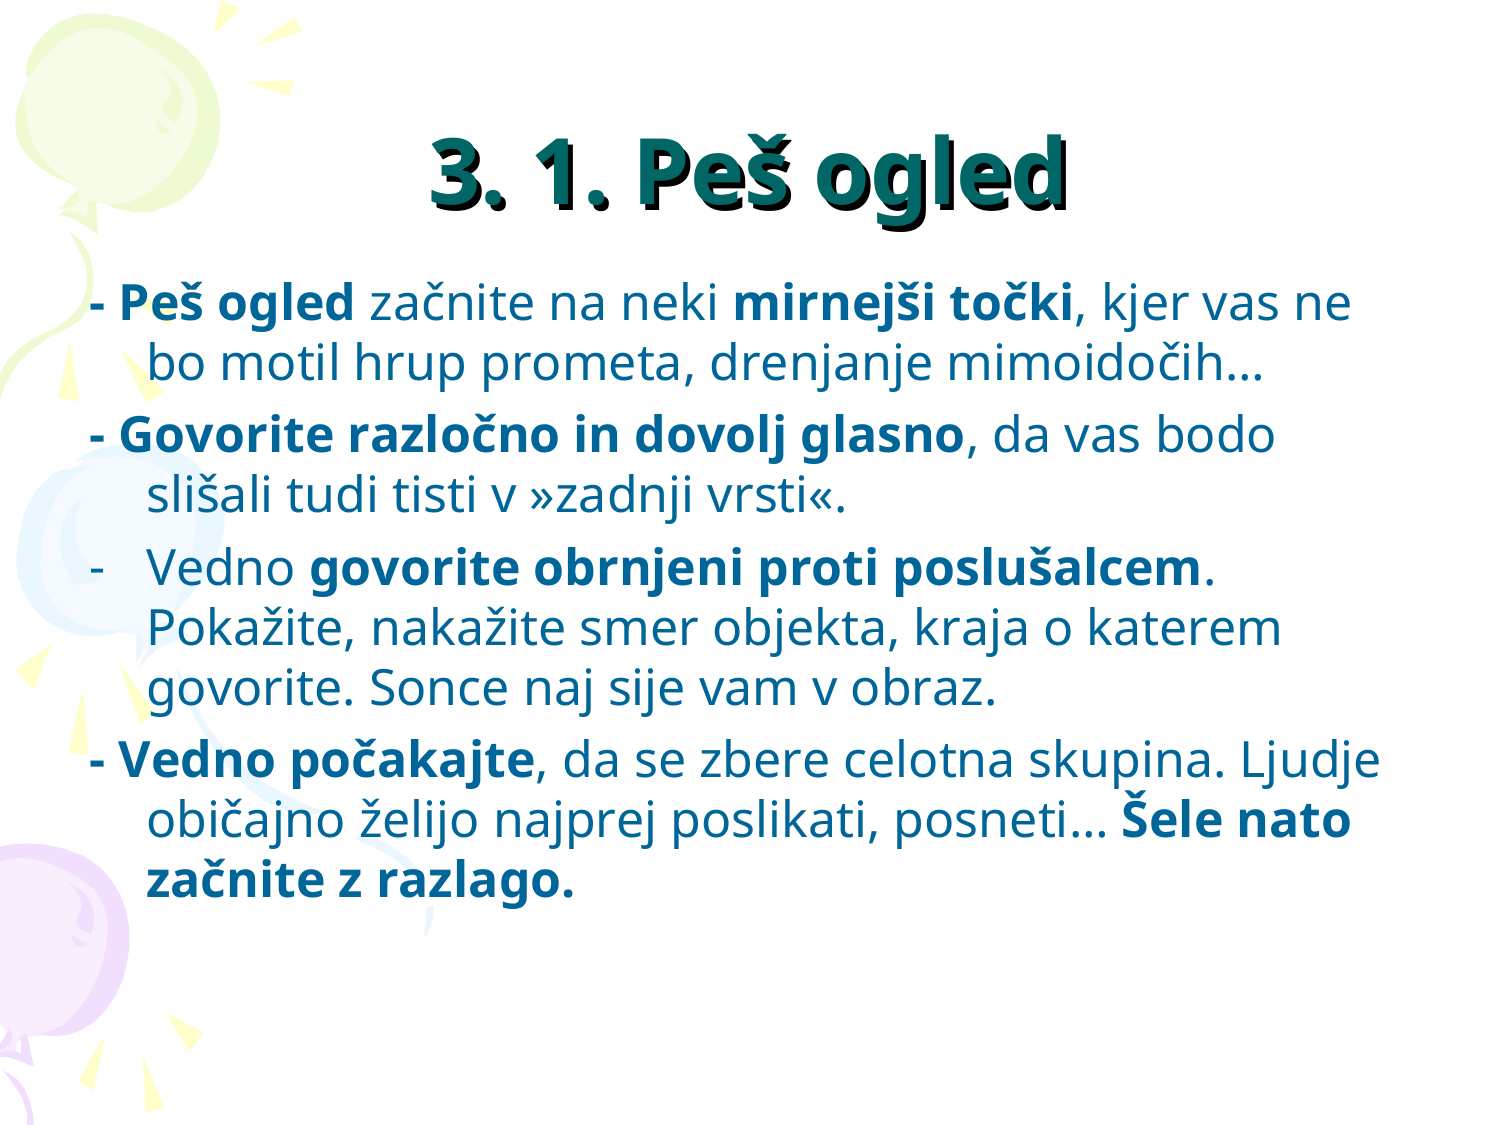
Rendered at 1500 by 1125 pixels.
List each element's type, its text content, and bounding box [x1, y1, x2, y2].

list - Peš ogled začnite na neki mirnejši točki, kjer vas ne bo motil hrup prometa, drenjanje mimoidočih… - Govorite razločno in dovolj glasno, da vas bodo slišali tudi tisti v »zadnji vrsti«. Vedno govorite obrnjeni proti poslušalcem. Pokažite, nakažite smer objekta, kraja o katerem govorite. Sonce naj sije vam v obraz. - Vedno počakajte, da se zbere celotna skupina. Ljudje običajno želijo najprej poslikati, posneti… Šele nato začnite z razlago. [75, 262, 1426, 994]
title 3. 1. Peš ogled [72, 16, 1426, 233]
